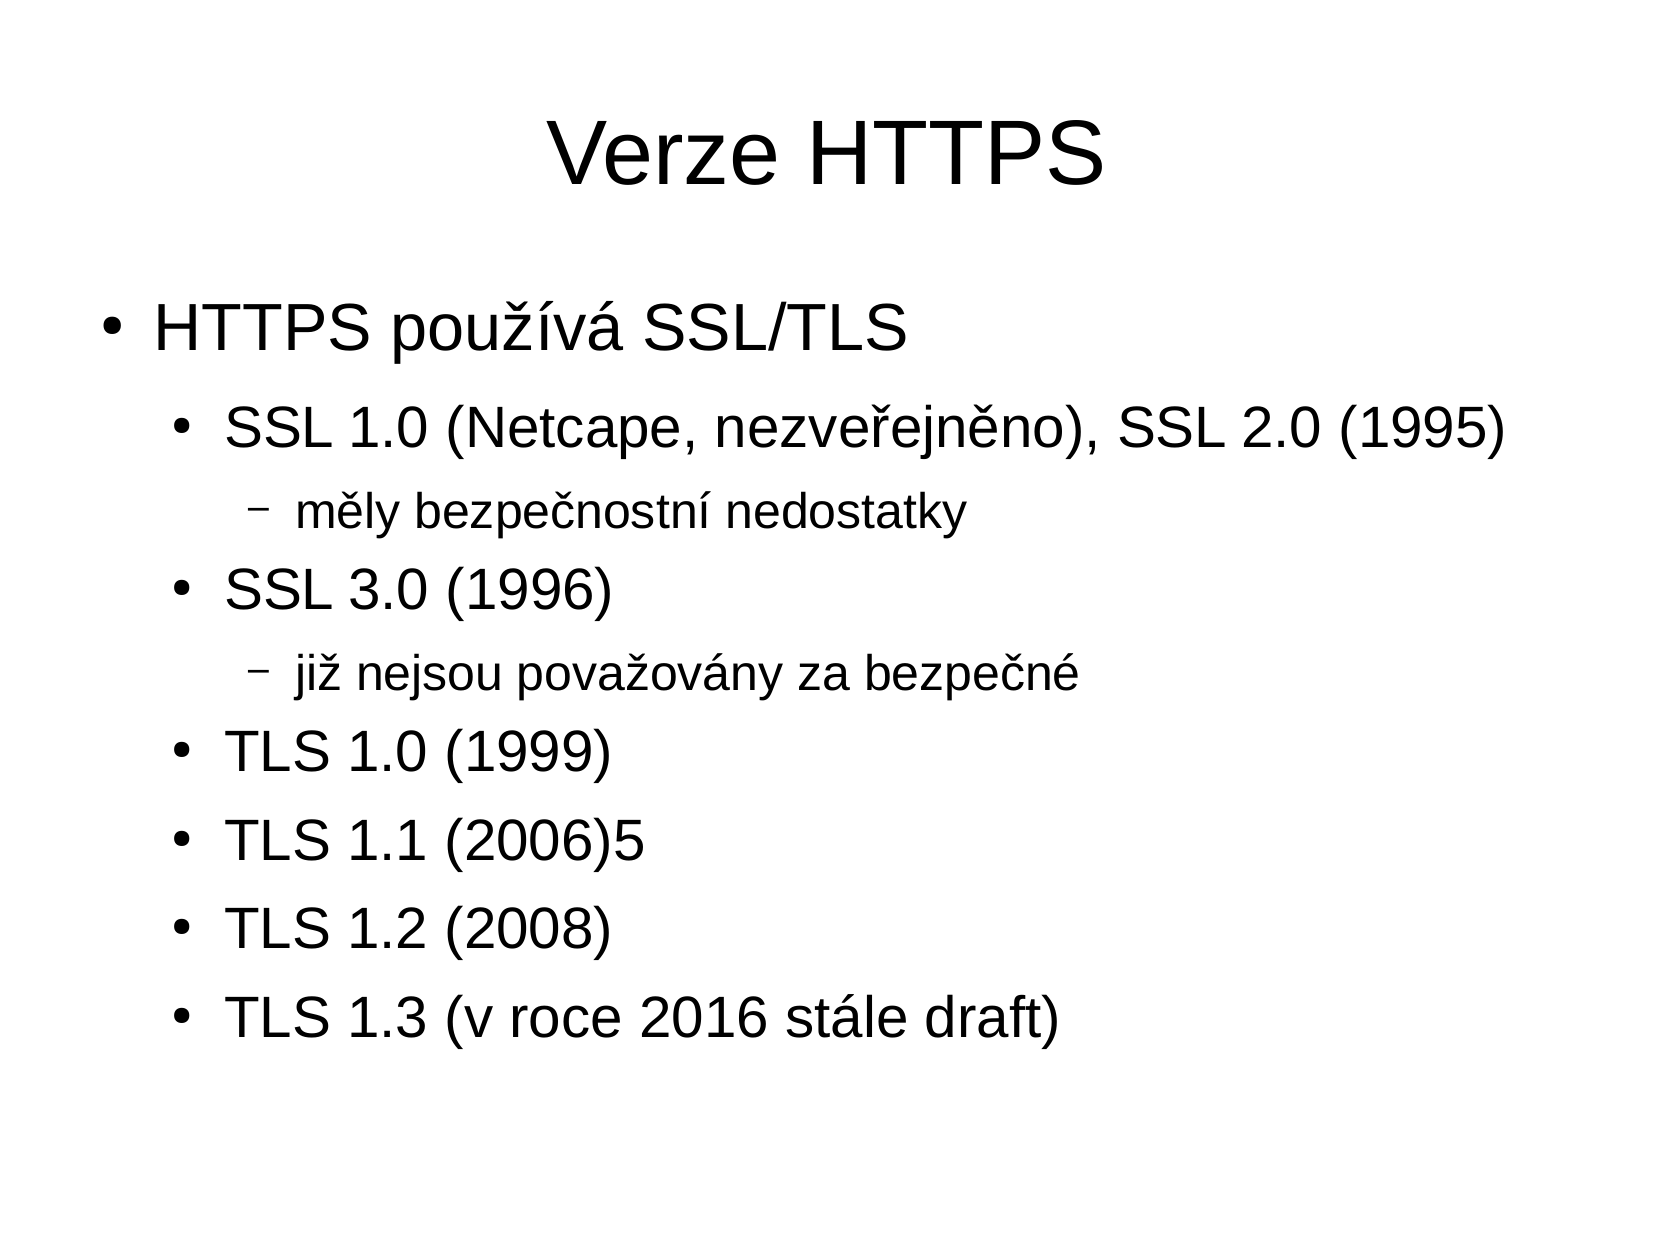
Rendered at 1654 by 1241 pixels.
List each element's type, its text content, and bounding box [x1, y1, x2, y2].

list HTTPS používá SSL/TLS SSL 1.0 (Netcape, nezveřejněno), SSL 2.0 (1995) měly bezpečnostní nedostatky SSL 3.0 (1996) již nejsou považovány za bezpečné TLS 1.0 (1999) TLS 1.1 (2006)5 TLS 1.2 (2008) TLS 1.3 (v roce 2016 stále draft) [82, 290, 1571, 1109]
title Verze HTTPS [82, 49, 1571, 257]
